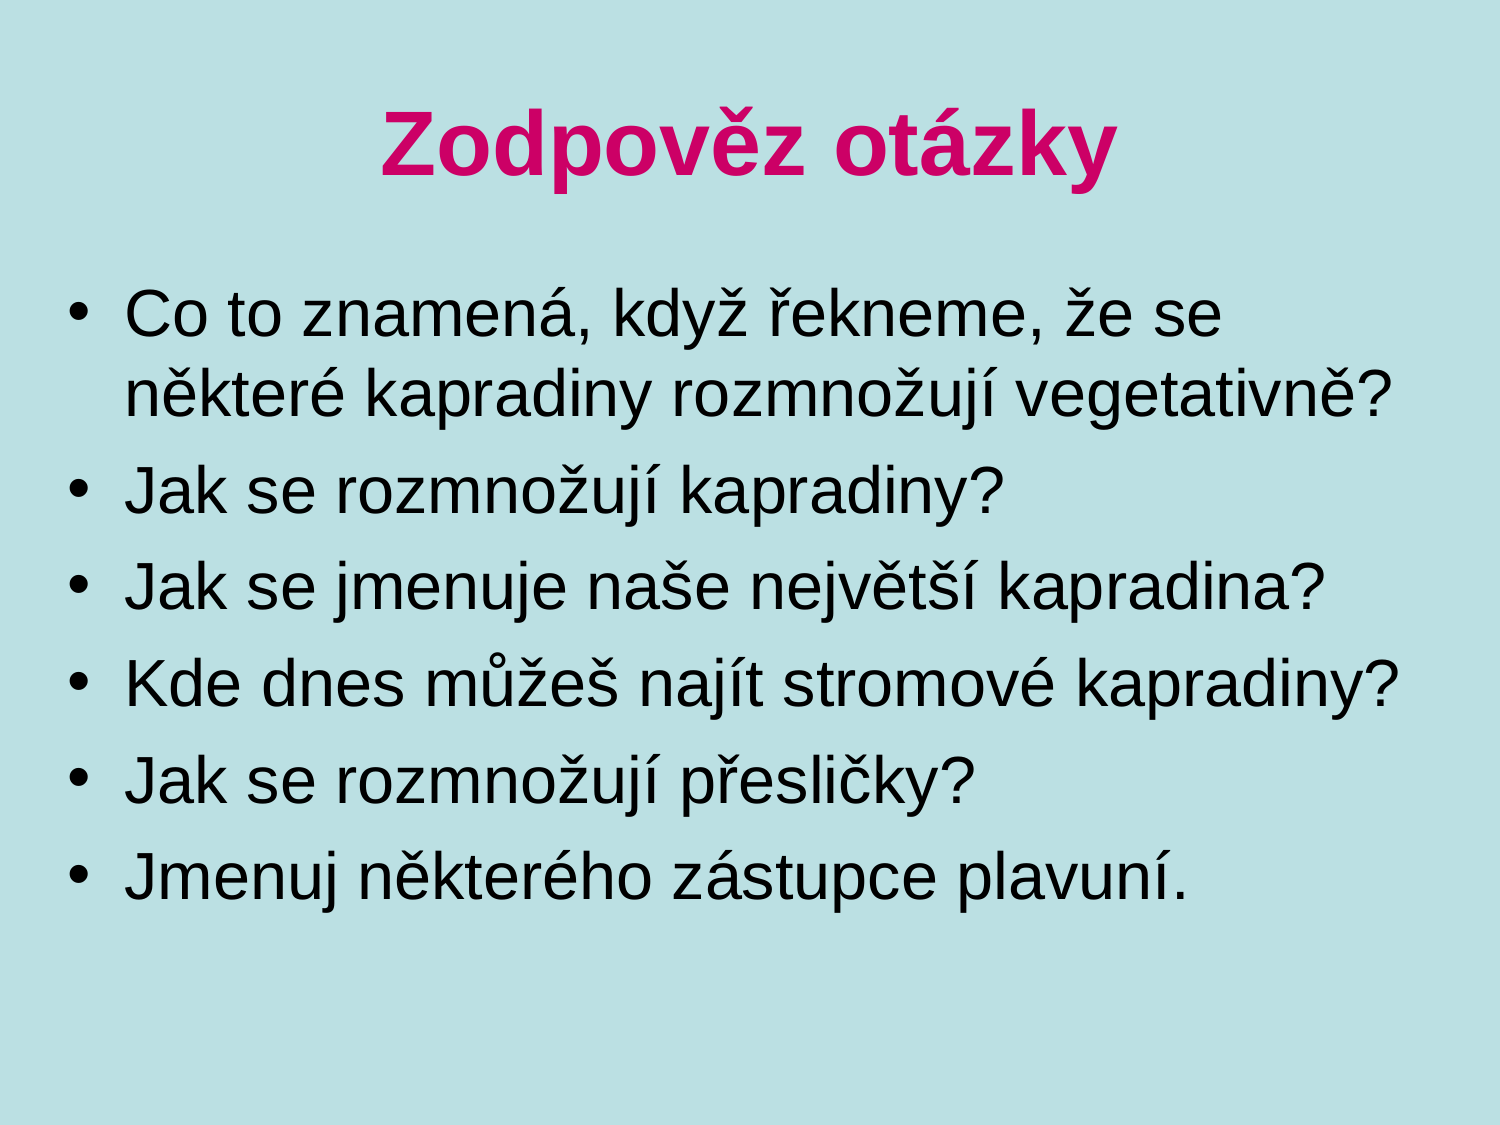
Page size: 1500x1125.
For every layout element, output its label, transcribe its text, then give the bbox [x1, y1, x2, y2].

title Zodpověz otázky [75, 45, 1426, 233]
list Co to znamená, když řekneme, že se některé kapradiny rozmnožují vegetativně? Jak se rozmnožují kapradiny? Jak se jmenuje naše největší kapradina? Kde dnes můžeš najít stromové kapradiny? Jak se rozmnožují přesličky? Jmenuj některého zástupce plavuní. [53, 262, 1426, 1115]
